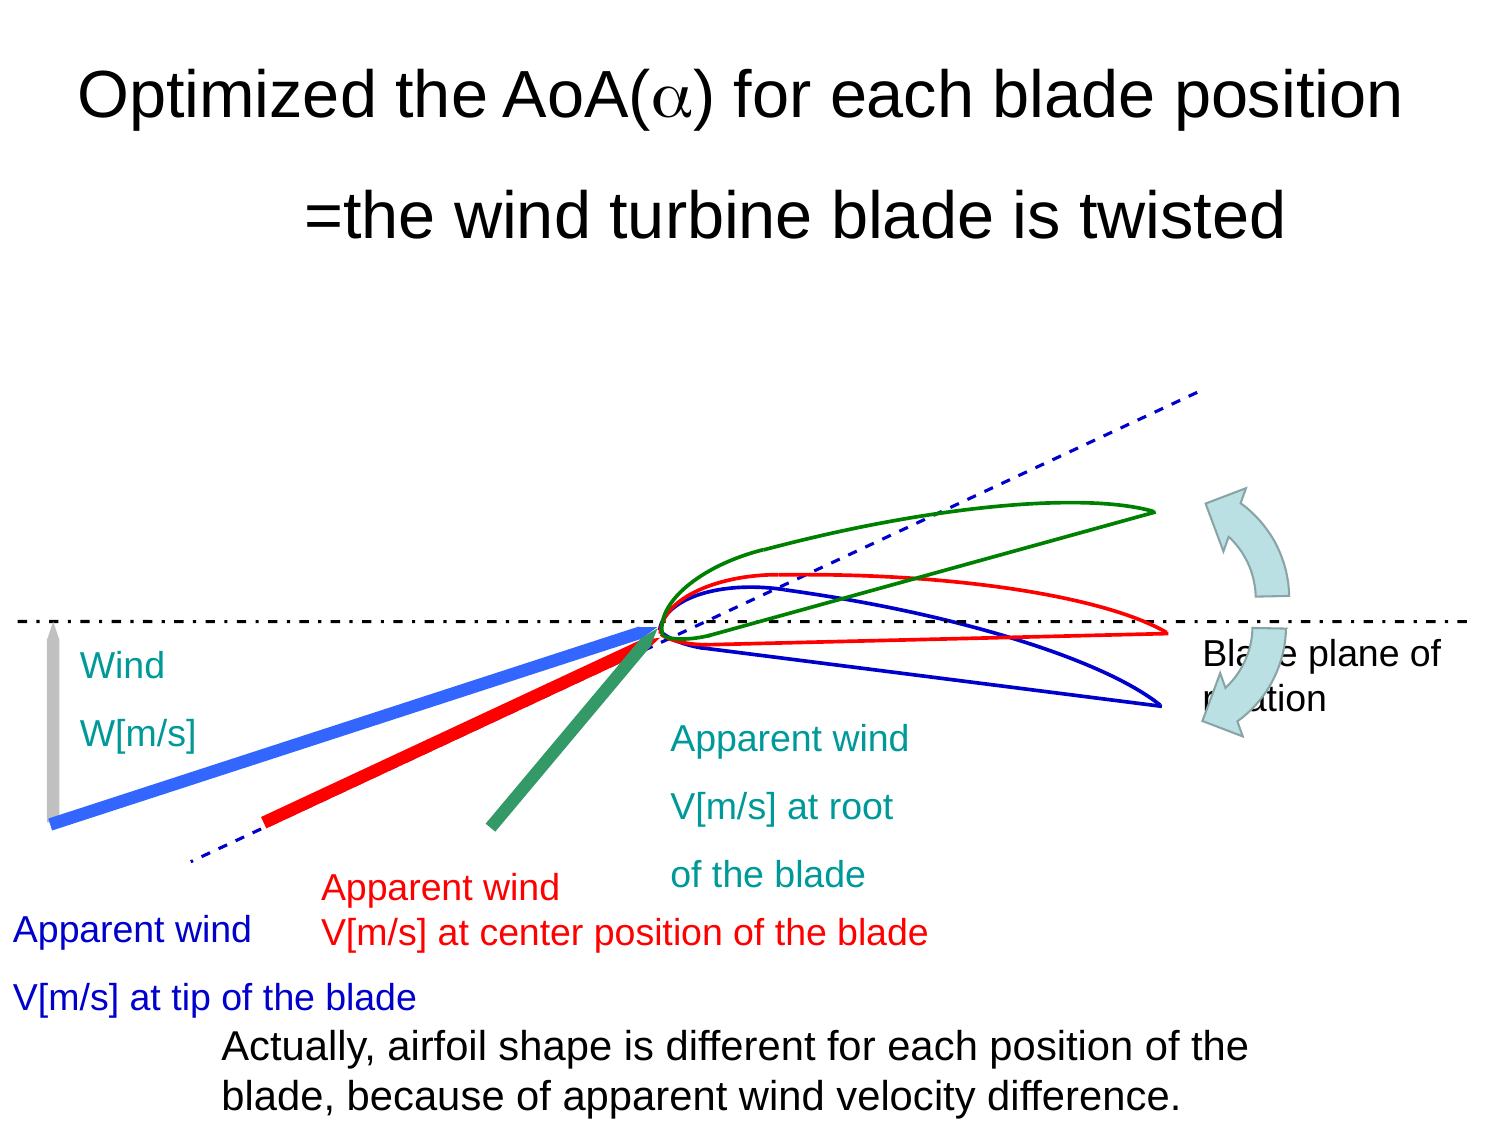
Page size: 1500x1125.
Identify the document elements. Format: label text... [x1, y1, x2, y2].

text_box [1202, 627, 1287, 737]
text_box Apparent wind V[m/s] at root of the blade [655, 706, 1187, 904]
text_box =the wind turbine blade is twisted [289, 185, 1446, 261]
text_box [1205, 488, 1290, 597]
text_box Wind W[m/s] [64, 633, 231, 762]
text_box Blade plane of rotation [1187, 621, 1500, 728]
text_box Actually, airfoil shape is different for each position of the blade, because of apparent wind velocity difference. [206, 1011, 1284, 1125]
text_box Apparent wind V[m/s] at tip of the blade [0, 897, 530, 1026]
text_box Apparent wind V[m/s] at center position of the blade [305, 855, 1027, 1008]
text_box Optimized the AoA(a) for each blade position [0, 0, 1500, 185]
